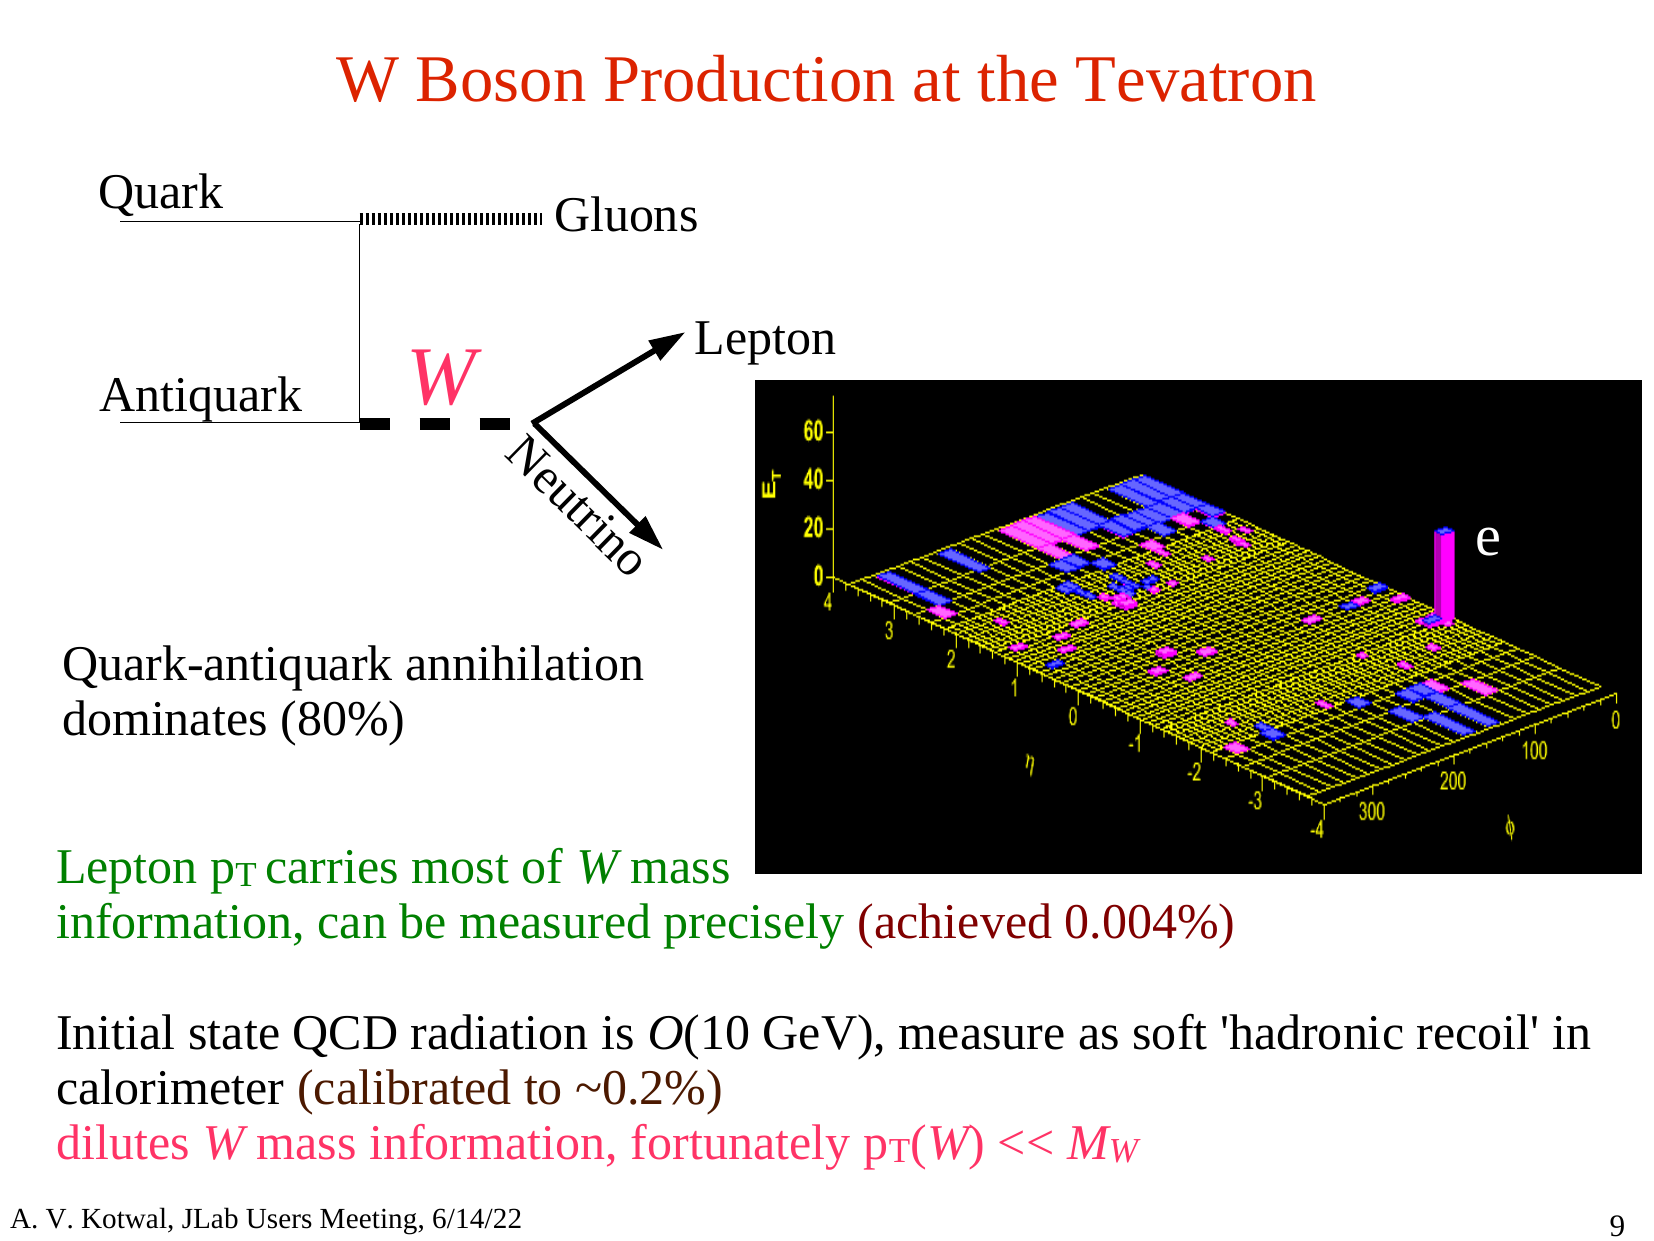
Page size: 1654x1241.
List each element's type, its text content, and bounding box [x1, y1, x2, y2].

text_box Lepton pT carries most of W mass information, can be measured precisely (achieved 0.004%) Initial state QCD radiation is O(10 GeV), measure as soft 'hadronic recoil' in calorimeter (calibrated to ~0.2%) dilutes W mass information, fortunately pT(W) << MW [56, 838, 1590, 1221]
title W Boson Production at the Tevatron [121, 2, 1534, 156]
text_box e [1475, 503, 1502, 574]
text_box Lepton [694, 310, 837, 366]
text_box Quark [98, 163, 224, 219]
text_box Quark-antiquark annihilation dominates (80%) [62, 635, 645, 756]
text_box Antiquark [99, 366, 303, 422]
text_box W [406, 330, 503, 431]
text_box Gluons [554, 187, 699, 243]
picture [755, 380, 1642, 874]
